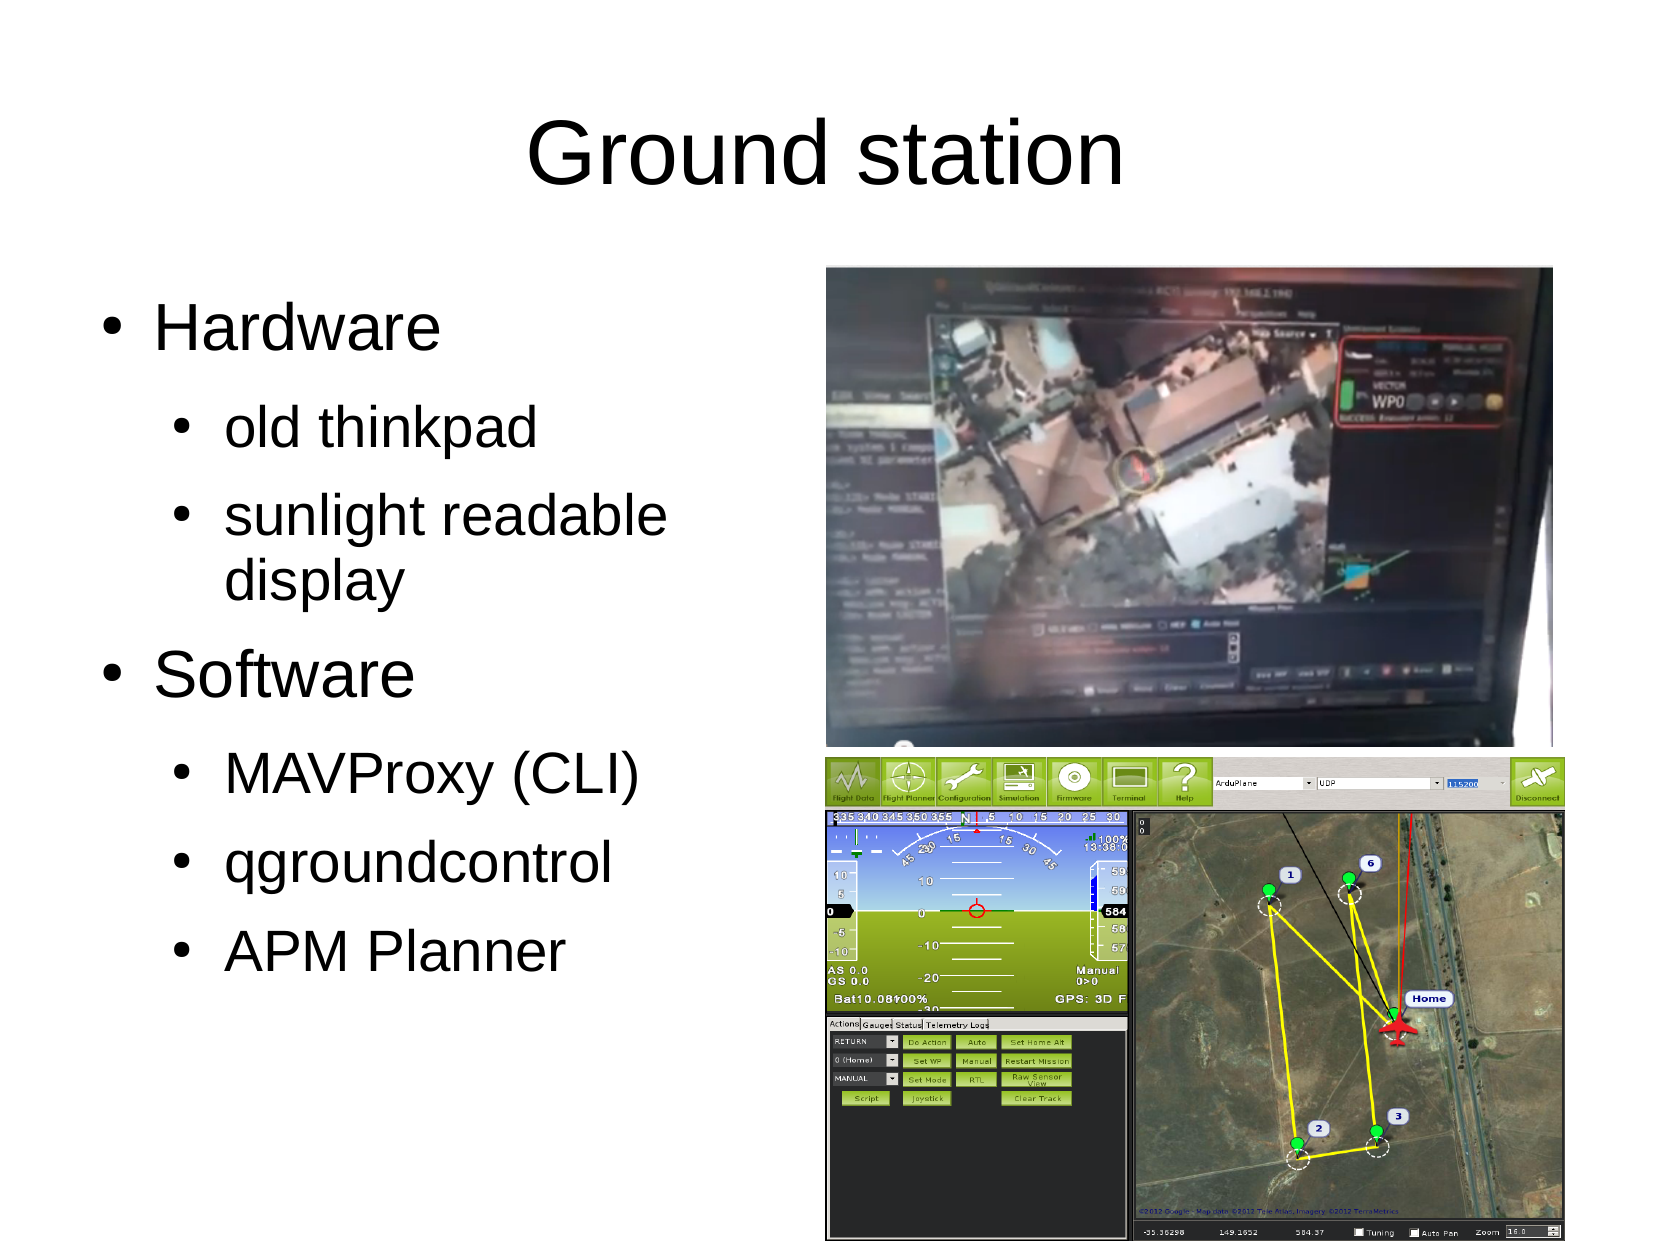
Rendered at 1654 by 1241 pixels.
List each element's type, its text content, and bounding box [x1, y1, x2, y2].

list Hardware old thinkpad sunlight readable display Software MAVProxy (CLI) qgroundcontrol APM Planner [82, 290, 809, 1109]
title Ground station [82, 49, 1571, 257]
picture [826, 265, 1553, 747]
picture [825, 757, 1565, 1241]
